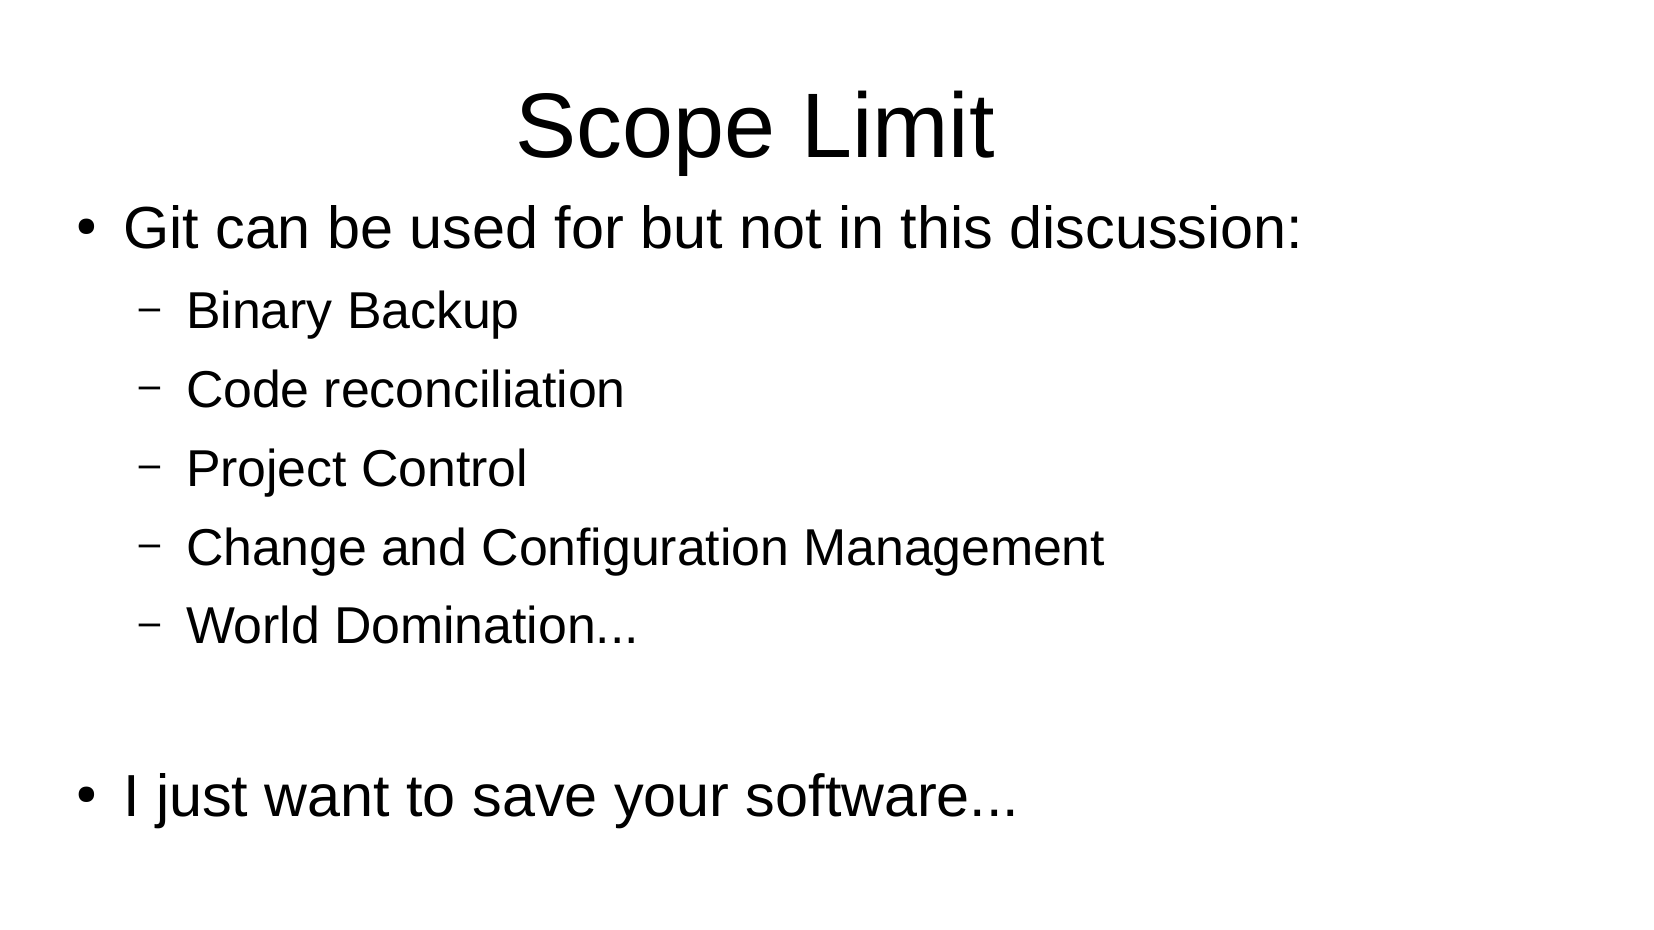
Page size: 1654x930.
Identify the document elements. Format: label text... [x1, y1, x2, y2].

title Scope Limit [11, 50, 1500, 201]
title [56, 60, 1545, 201]
list Git can be used for but not in this discussion: Binary Backup Code reconciliation Project Control Change and Configuration Management World Domination... I just want to save your software... [60, 194, 1548, 833]
